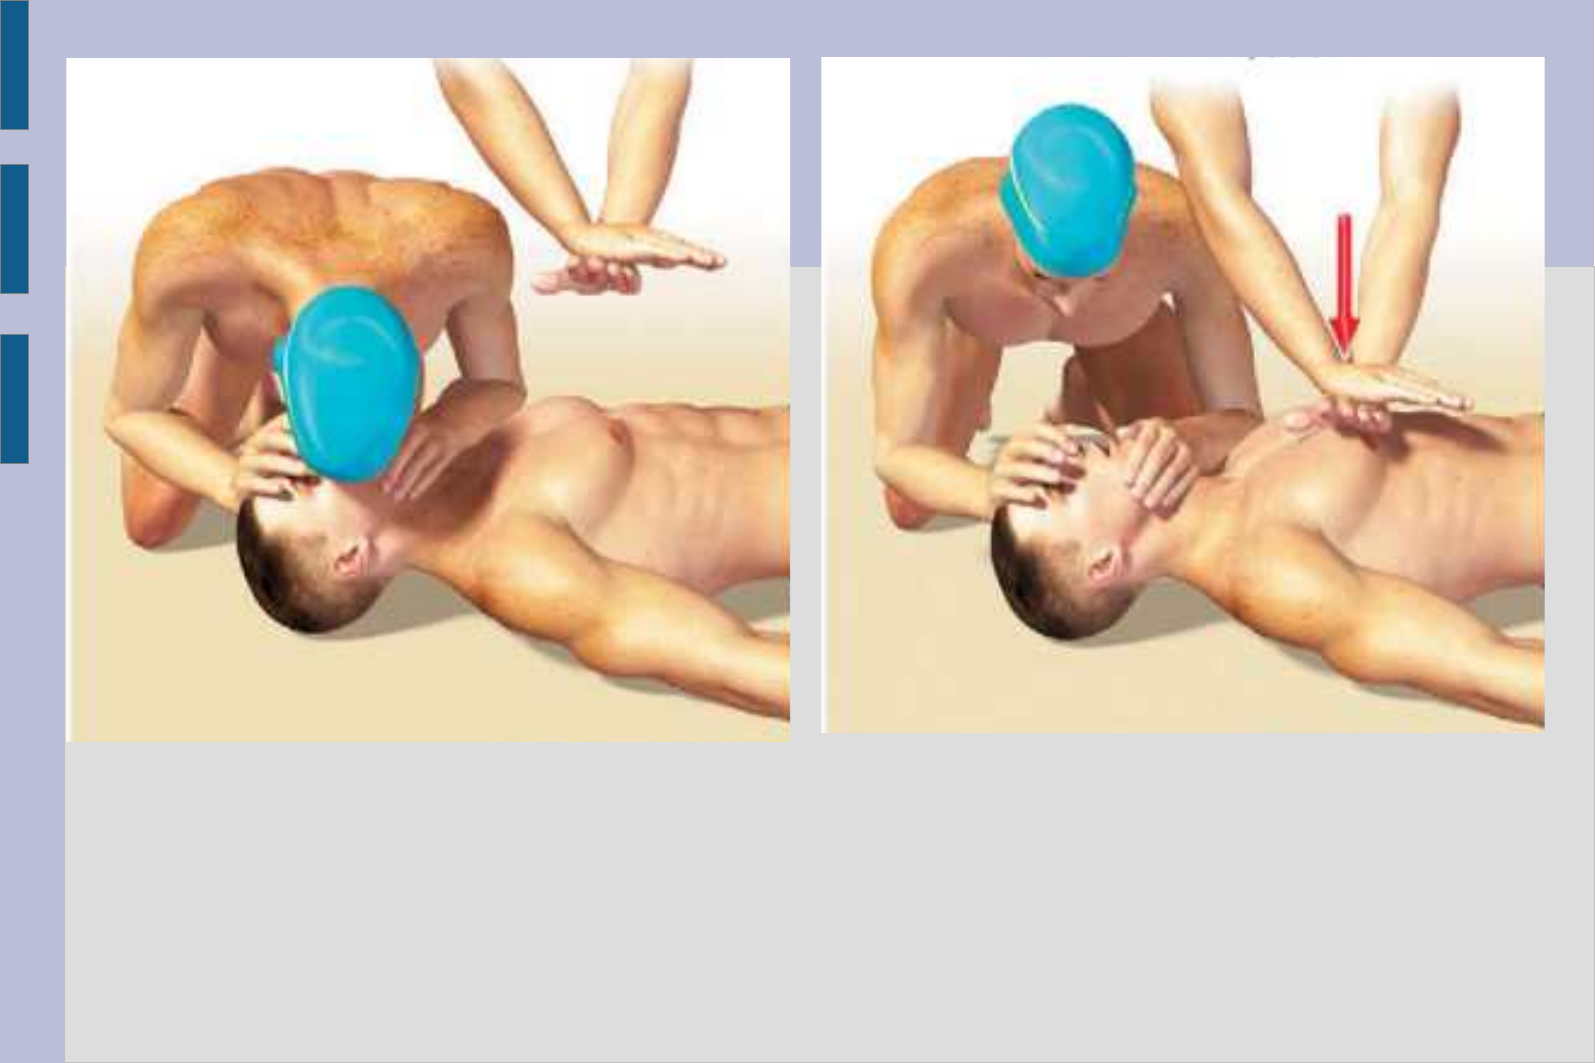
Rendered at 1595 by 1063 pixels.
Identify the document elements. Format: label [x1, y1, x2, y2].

picture [821, 57, 1545, 733]
picture [66, 58, 791, 742]
